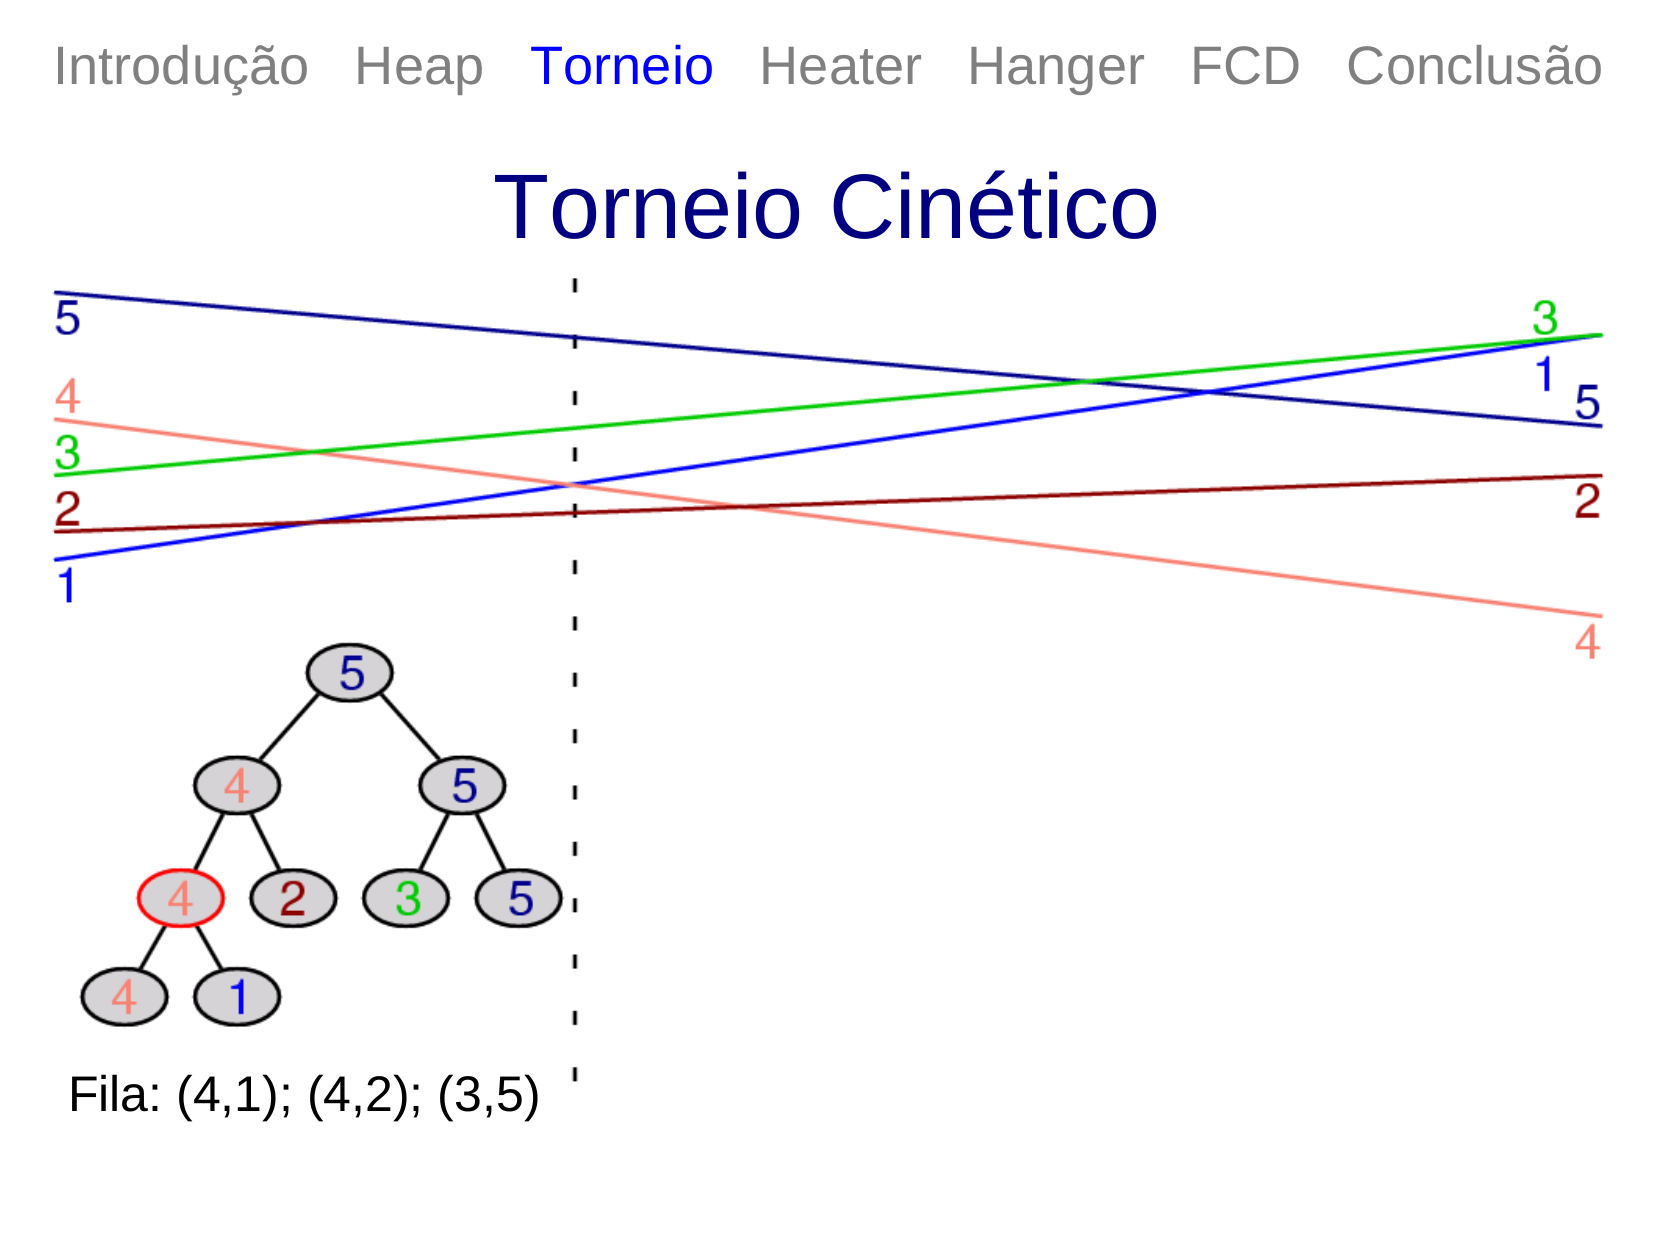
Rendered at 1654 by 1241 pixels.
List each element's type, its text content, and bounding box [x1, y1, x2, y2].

picture [42, 277, 1612, 1092]
title Torneio Cinético [121, 102, 1534, 277]
text_box Introdução Heap Torneio Heater Hanger FCD Conclusão [30, 35, 1629, 96]
text_box Fila: (4,1); (4,2); (3,5) [68, 1066, 542, 1123]
